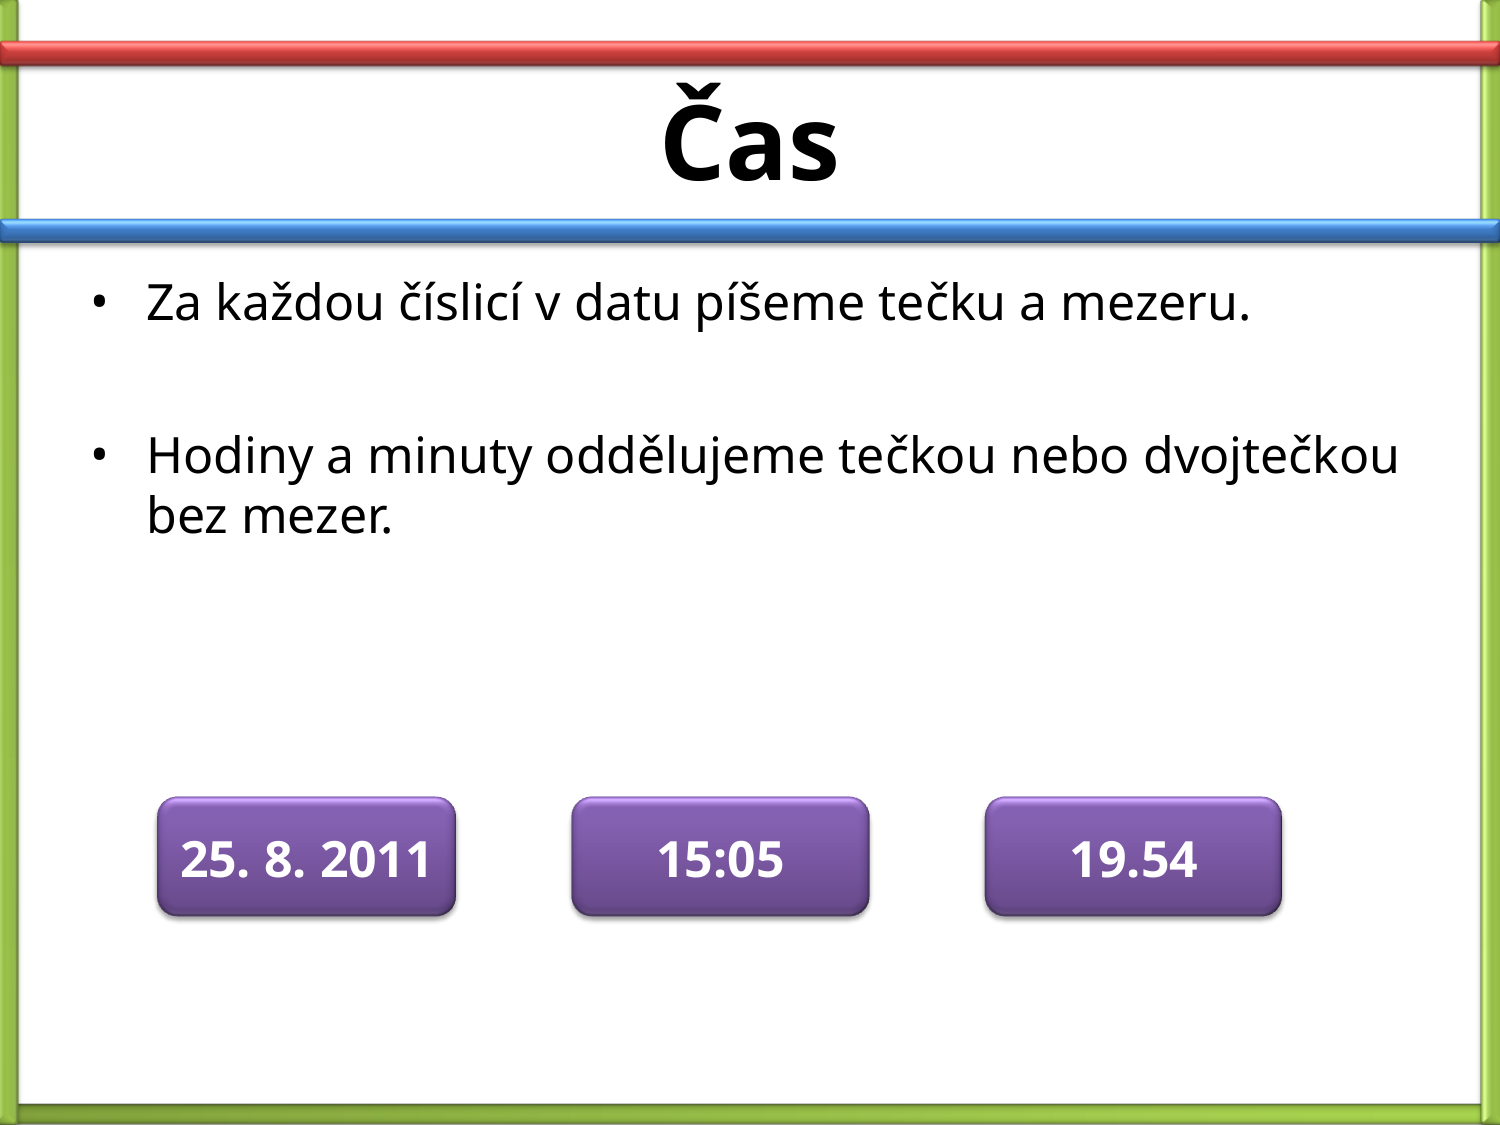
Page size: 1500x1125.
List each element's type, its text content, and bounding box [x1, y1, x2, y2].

picture [148, 792, 465, 929]
text_box 15:05 [578, 804, 863, 912]
text_box 19.54 [991, 804, 1276, 912]
picture [563, 792, 878, 929]
list Za každou číslicí v datu píšeme tečku a mezeru. Hodiny a minuty oddělujeme tečkou nebo dvojtečkou bez mezer. [74, 262, 1424, 1125]
title Čas [75, 45, 1426, 233]
text_box 25. 8. 2011 [165, 804, 449, 912]
picture [976, 792, 1291, 929]
picture [0, 0, 1500, 1125]
